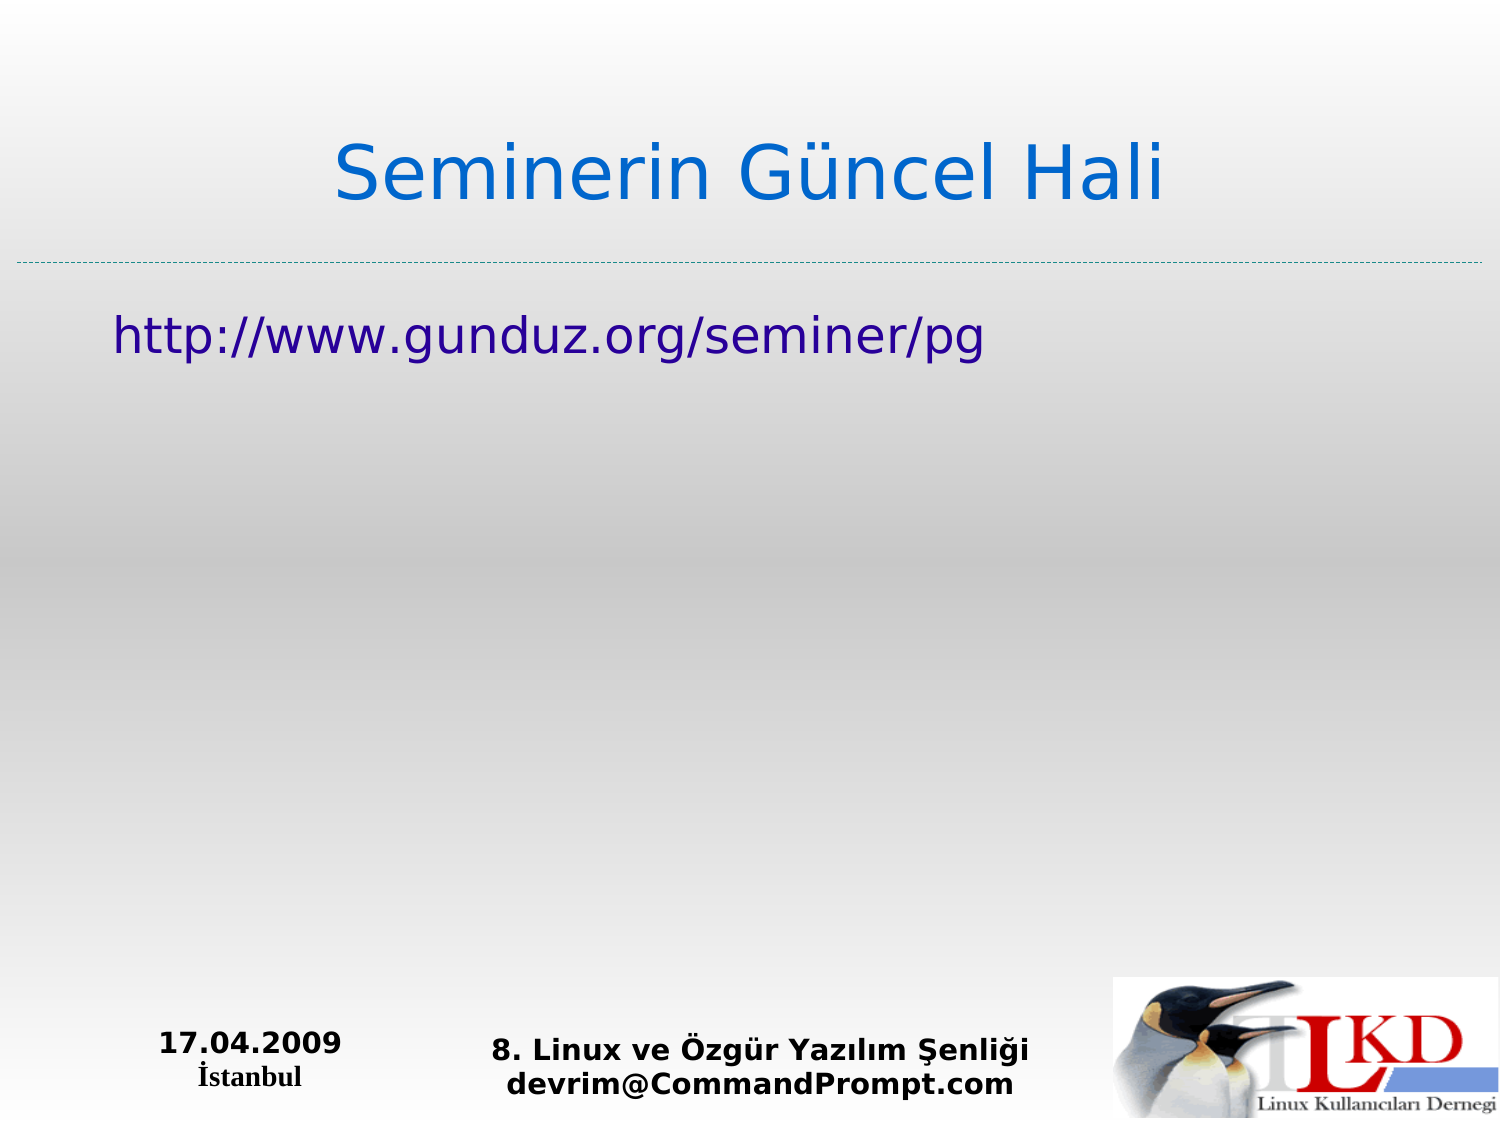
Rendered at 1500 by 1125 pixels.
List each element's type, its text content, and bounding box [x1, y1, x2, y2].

list http://www.gunduz.org/seminer/pg [0, 299, 1500, 573]
picture [1113, 977, 1499, 1118]
title Seminerin Güncel Hali [0, 0, 1500, 225]
